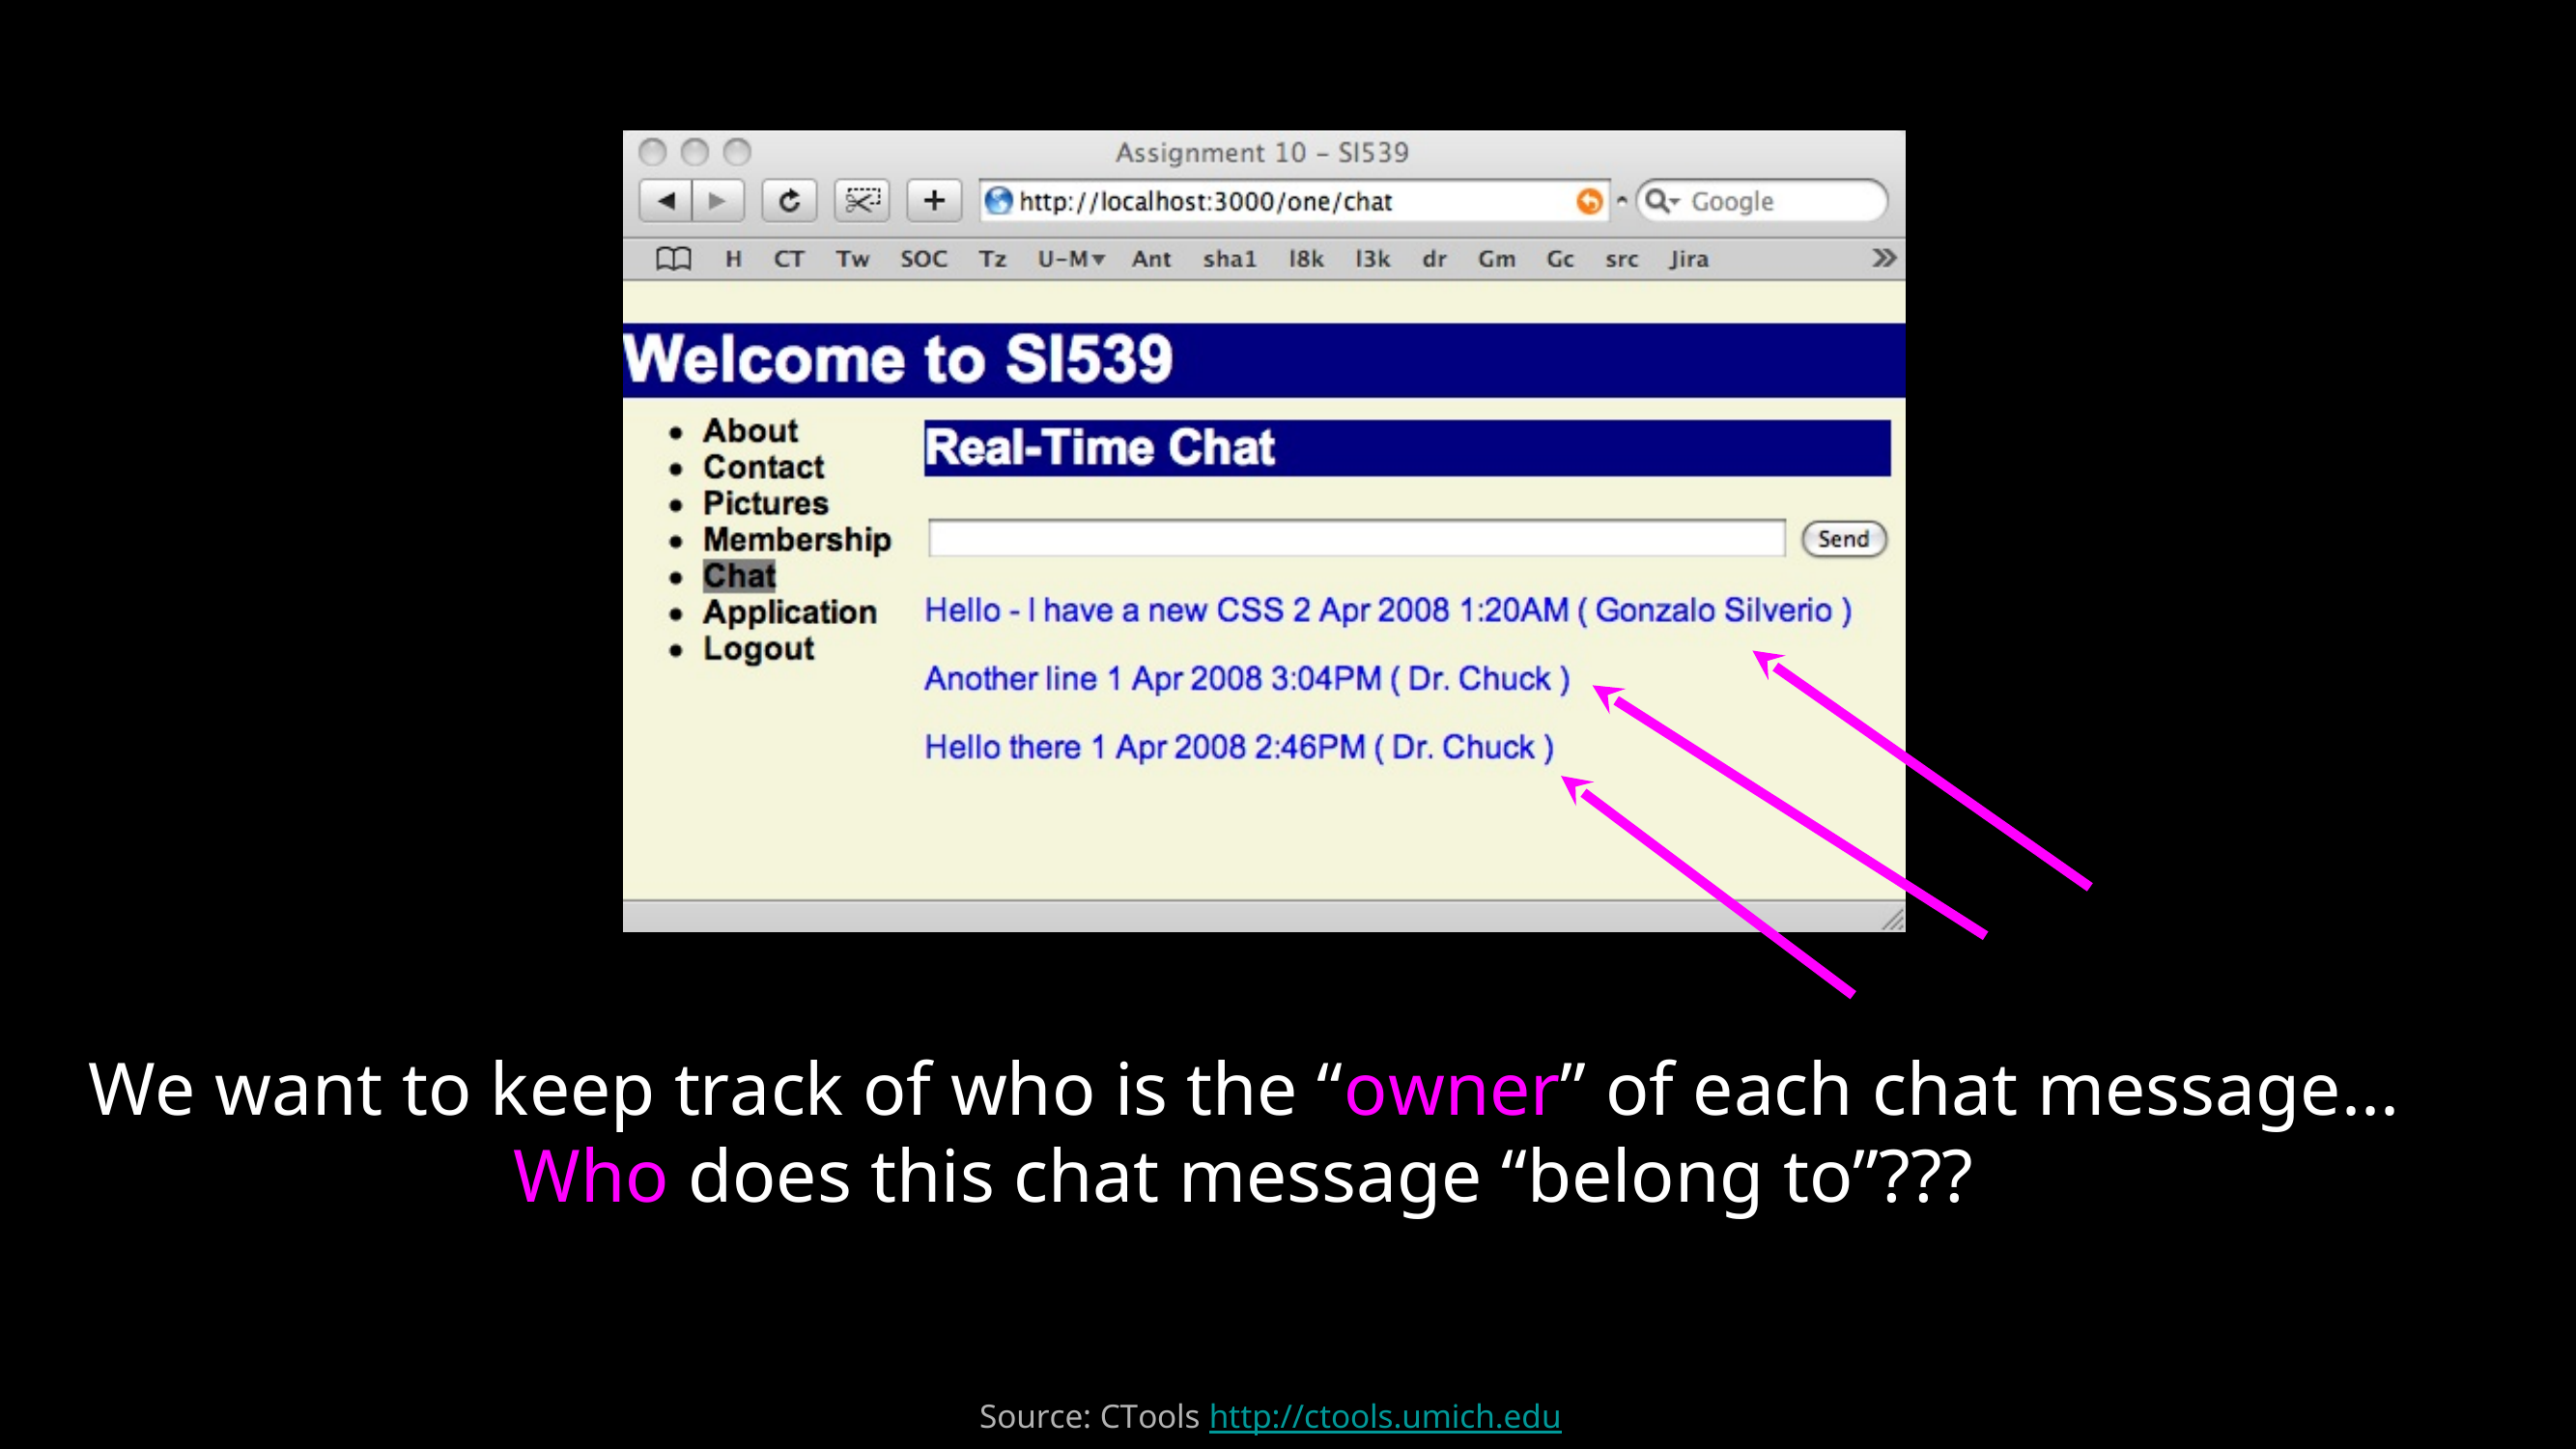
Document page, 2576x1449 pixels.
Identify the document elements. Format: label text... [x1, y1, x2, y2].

picture [623, 130, 1906, 932]
text_box Source: CTools http://ctools.umich.edu [965, 1388, 1577, 1442]
text_box We want to keep track of who is the “owner” of each chat message... Who does this chat message “belong to”??? [88, 1042, 2400, 1217]
